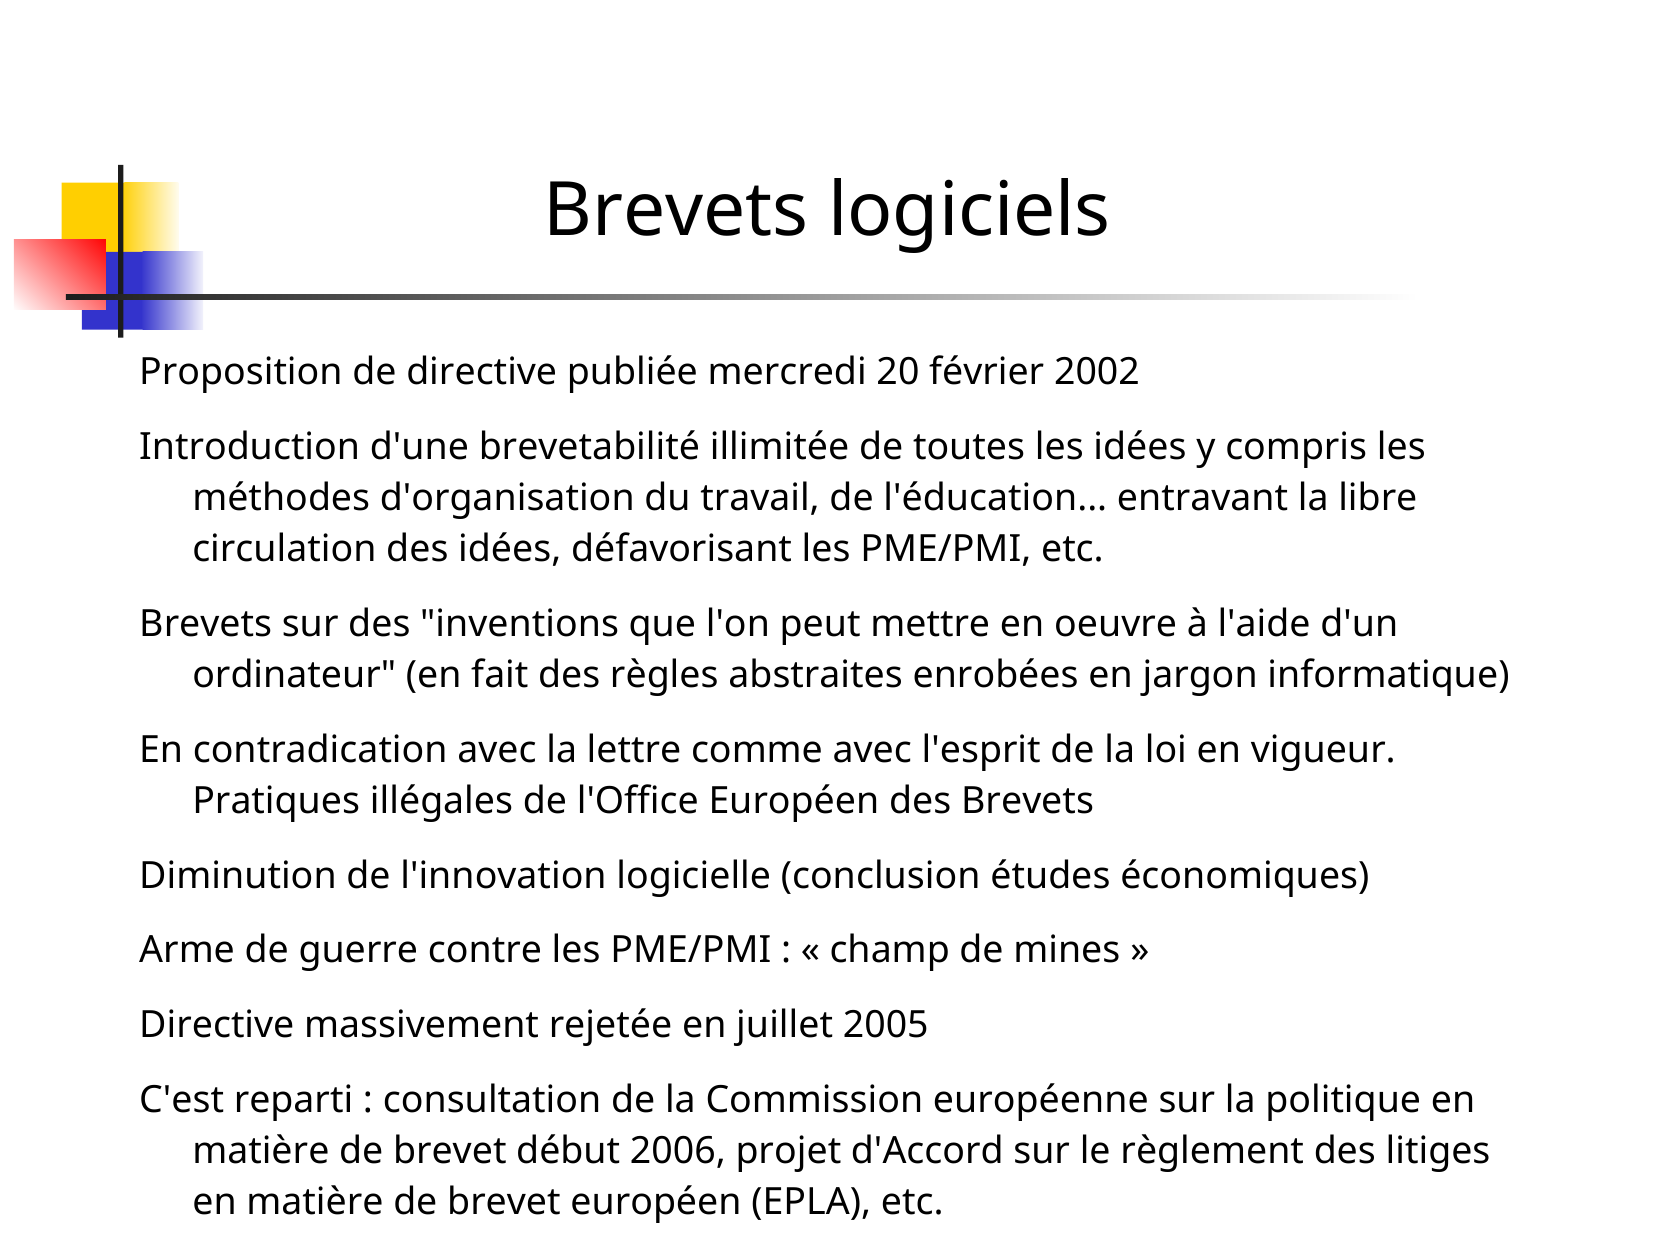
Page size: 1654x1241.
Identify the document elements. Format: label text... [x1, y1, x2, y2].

list Proposition de directive publiée mercredi 20 février 2002 Introduction d'une brevetabilité illimitée de toutes les idées y compris les méthodes d'organisation du travail, de l'éducation... entravant la libre circulation des idées, défavorisant les PME/PMI, etc. Brevets sur des "inventions que l'on peut mettre en oeuvre à l'aide d'un ordinateur" (en fait des règles abstraites enrobées en jargon informatique) En contradication avec la lettre comme avec l'esprit de la loi en vigueur. Pratiques illégales de l'Office Européen des Brevets Diminution de l'innovation logicielle (conclusion études économiques) Arme de guerre contre les PME/PMI : « champ de mines » Directive massivement rejetée en juillet 2005 C'est reparti : consultation de la Commission européenne sur la politique en matière de brevet début 2006, projet d'Accord sur le règlement des litiges en matière de brevet européen (EPLA), etc. [121, 344, 1534, 1194]
title Brevets logiciels [121, 110, 1534, 303]
